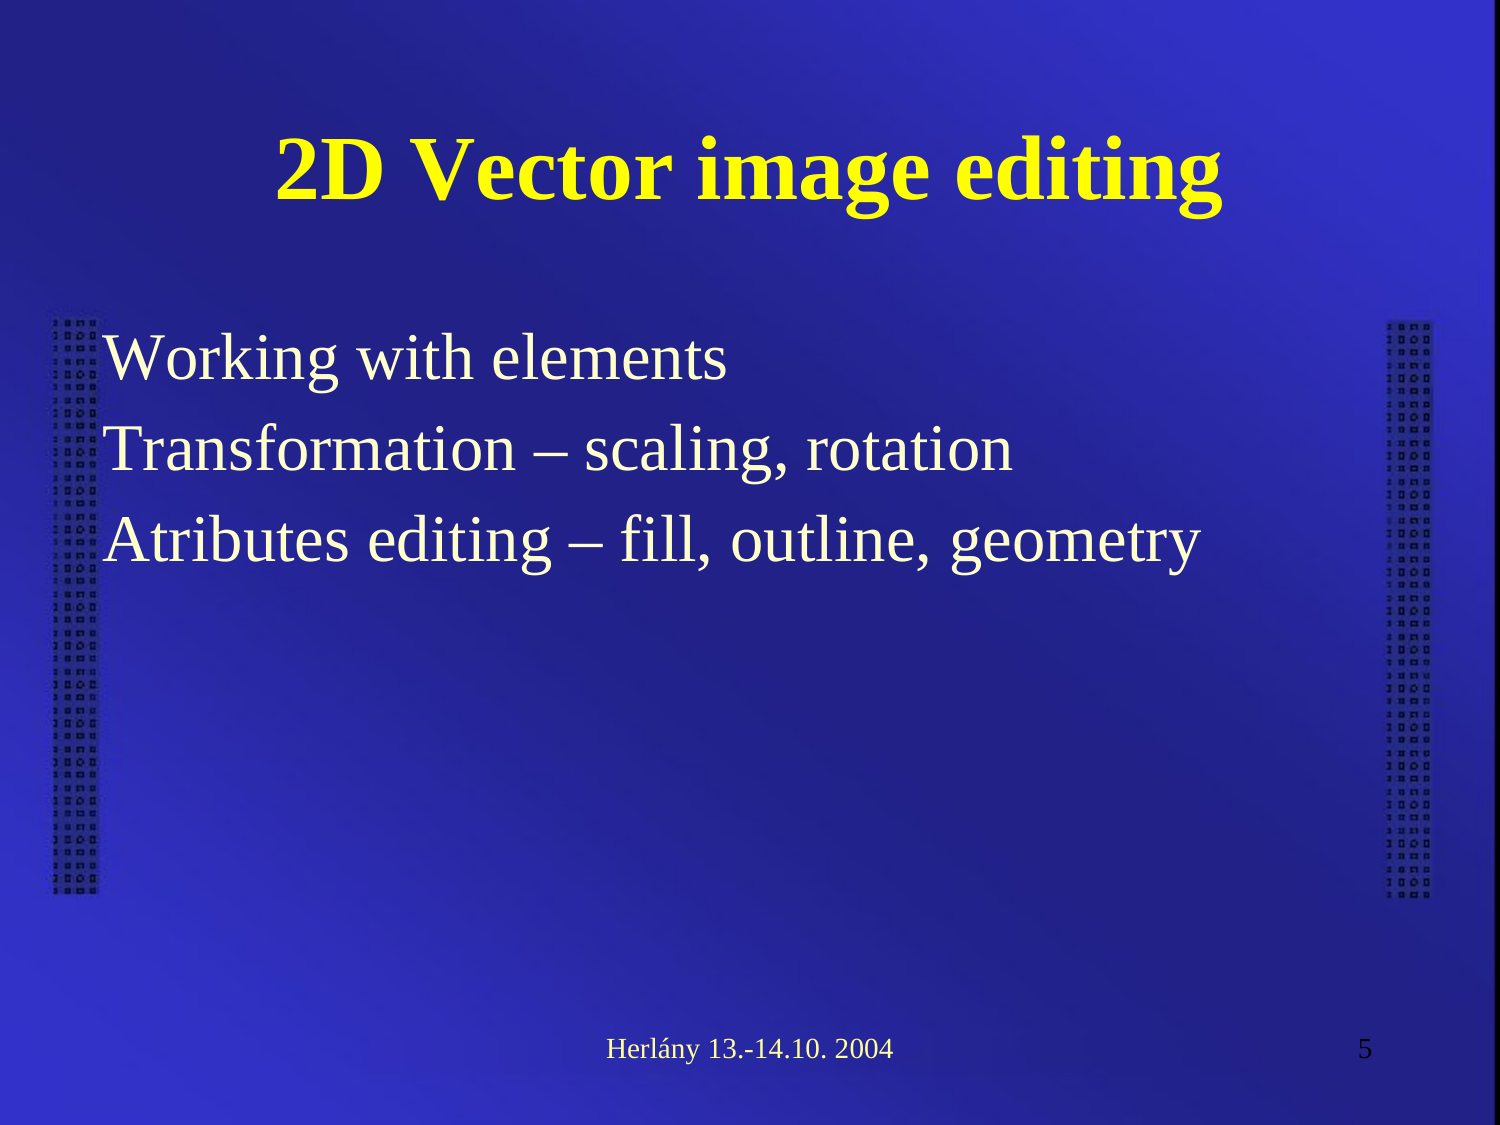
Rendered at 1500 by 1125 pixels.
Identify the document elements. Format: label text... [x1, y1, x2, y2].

text_box 1 [1074, 1024, 1388, 1073]
picture [0, 0, 1500, 1125]
title 2D Vector image editing [112, 74, 1388, 263]
text_box Herlány 13.-14.10. 2004 [512, 1024, 988, 1073]
list Working with elements Transformation – scaling, rotation Atributes editing – fill, outline, geometry [87, 312, 1438, 988]
